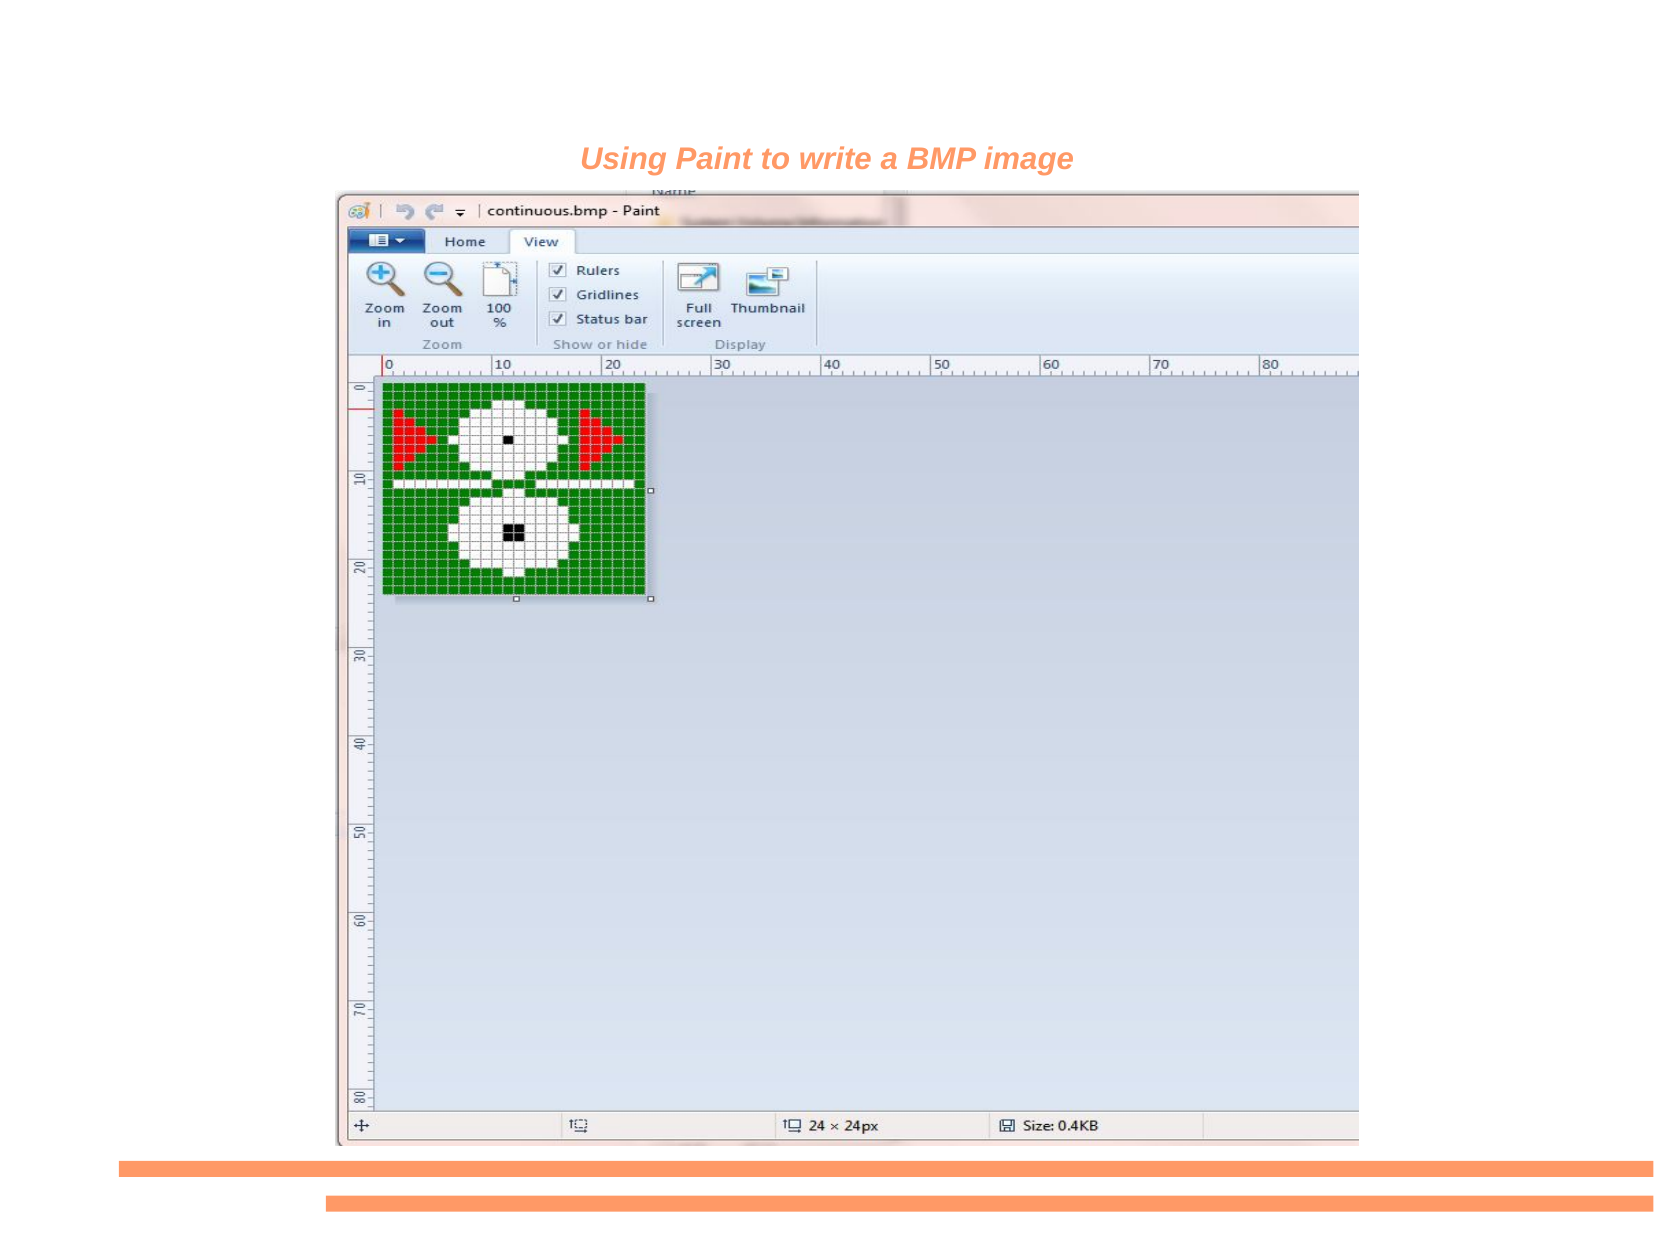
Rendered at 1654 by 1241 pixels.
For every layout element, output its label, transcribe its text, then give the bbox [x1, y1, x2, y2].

picture [335, 190, 1359, 1146]
title Using Paint to write a BMP image [121, 130, 1534, 184]
